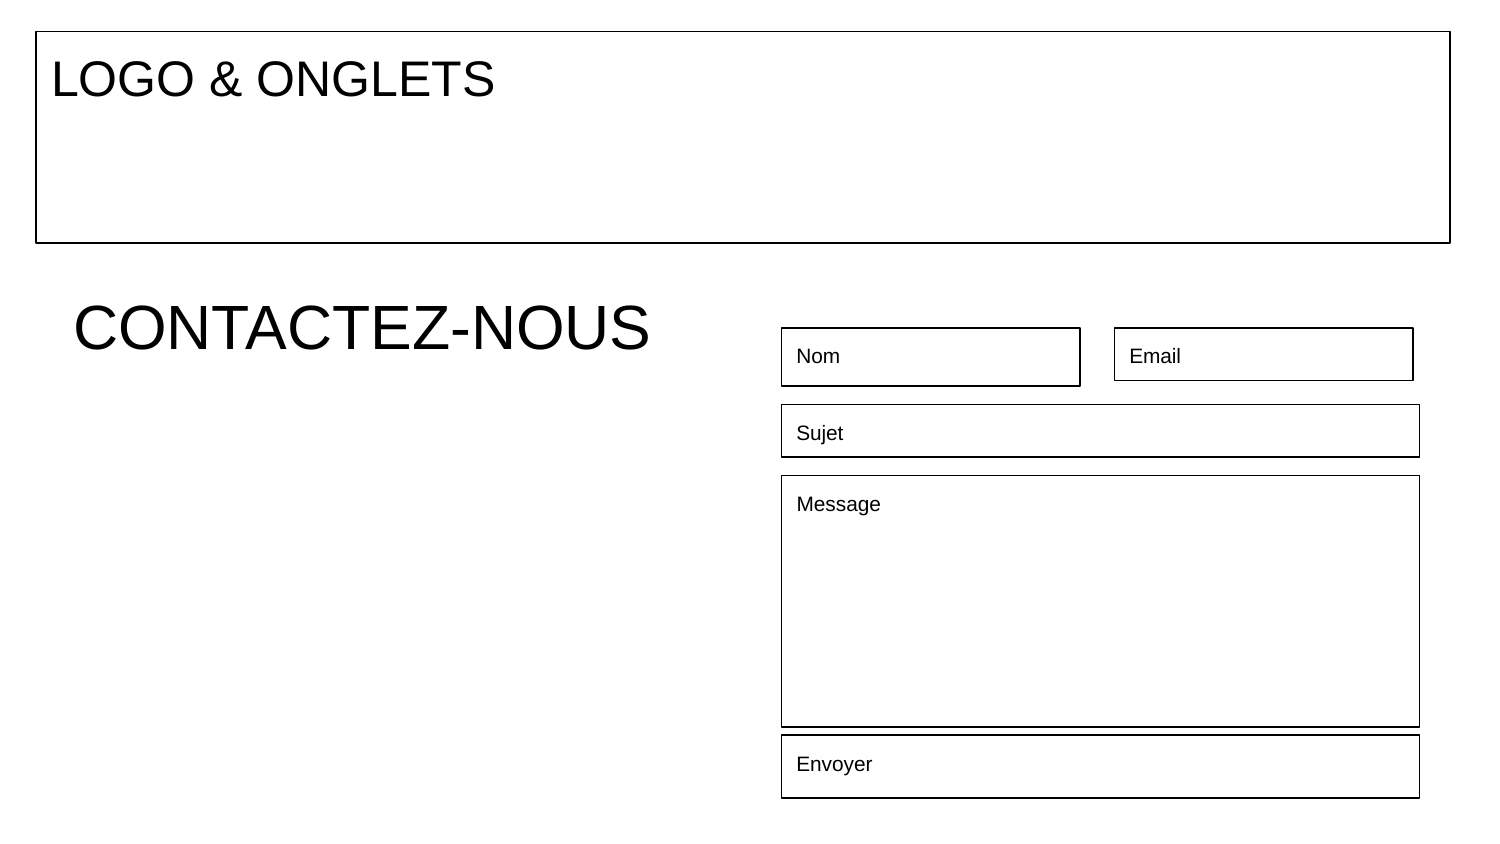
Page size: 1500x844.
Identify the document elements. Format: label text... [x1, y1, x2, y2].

text_box Email [1114, 327, 1413, 381]
text_box Sujet [781, 404, 1420, 458]
text_box CONTACTEZ-NOUS [58, 272, 744, 782]
title LOGO & ONGLETS [35, 31, 1450, 244]
text_box Envoyer [781, 735, 1420, 798]
text_box Message [781, 475, 1420, 728]
text_box Nom [781, 327, 1081, 386]
